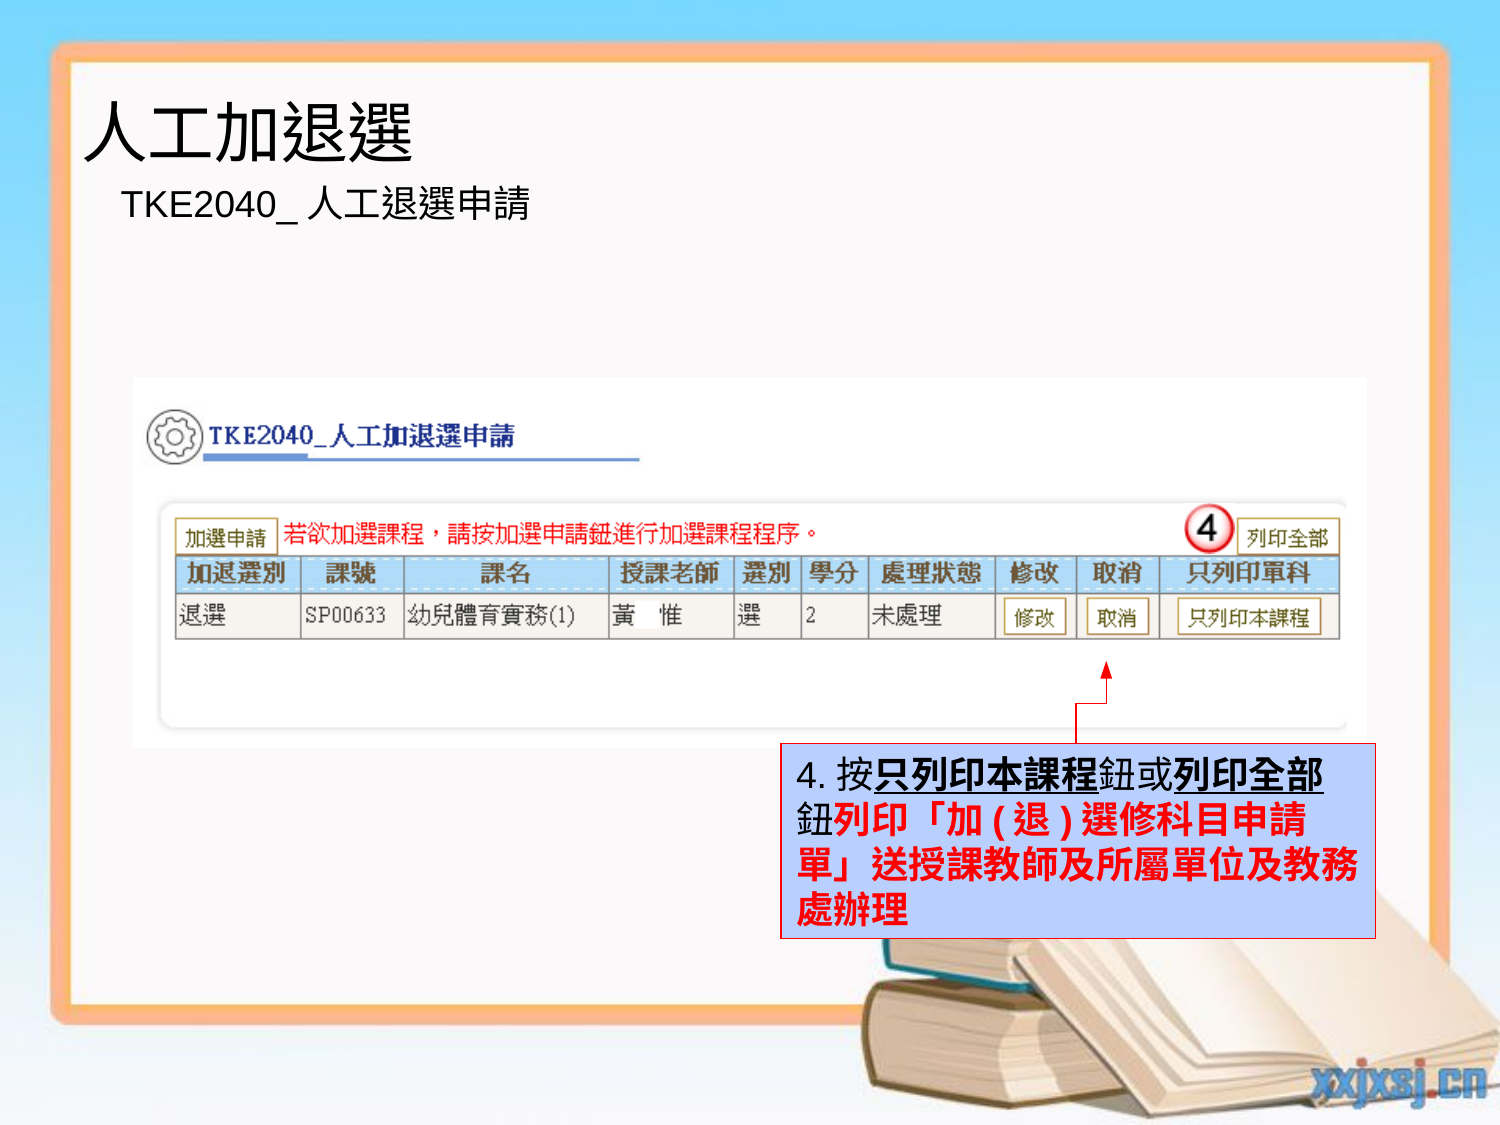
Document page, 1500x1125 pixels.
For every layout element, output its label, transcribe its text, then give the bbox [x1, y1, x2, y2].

text_box 4.按只列印本課程鈕或列印全部鈕列印「加(退)選修科目申請單」送授課教師及所屬單位及教務處辦理 [781, 743, 1376, 896]
text_box 人工加退選 [66, 58, 1417, 204]
text_box TKE2040_人工退選申請 [105, 172, 542, 234]
picture [0, 0, 1500, 1125]
